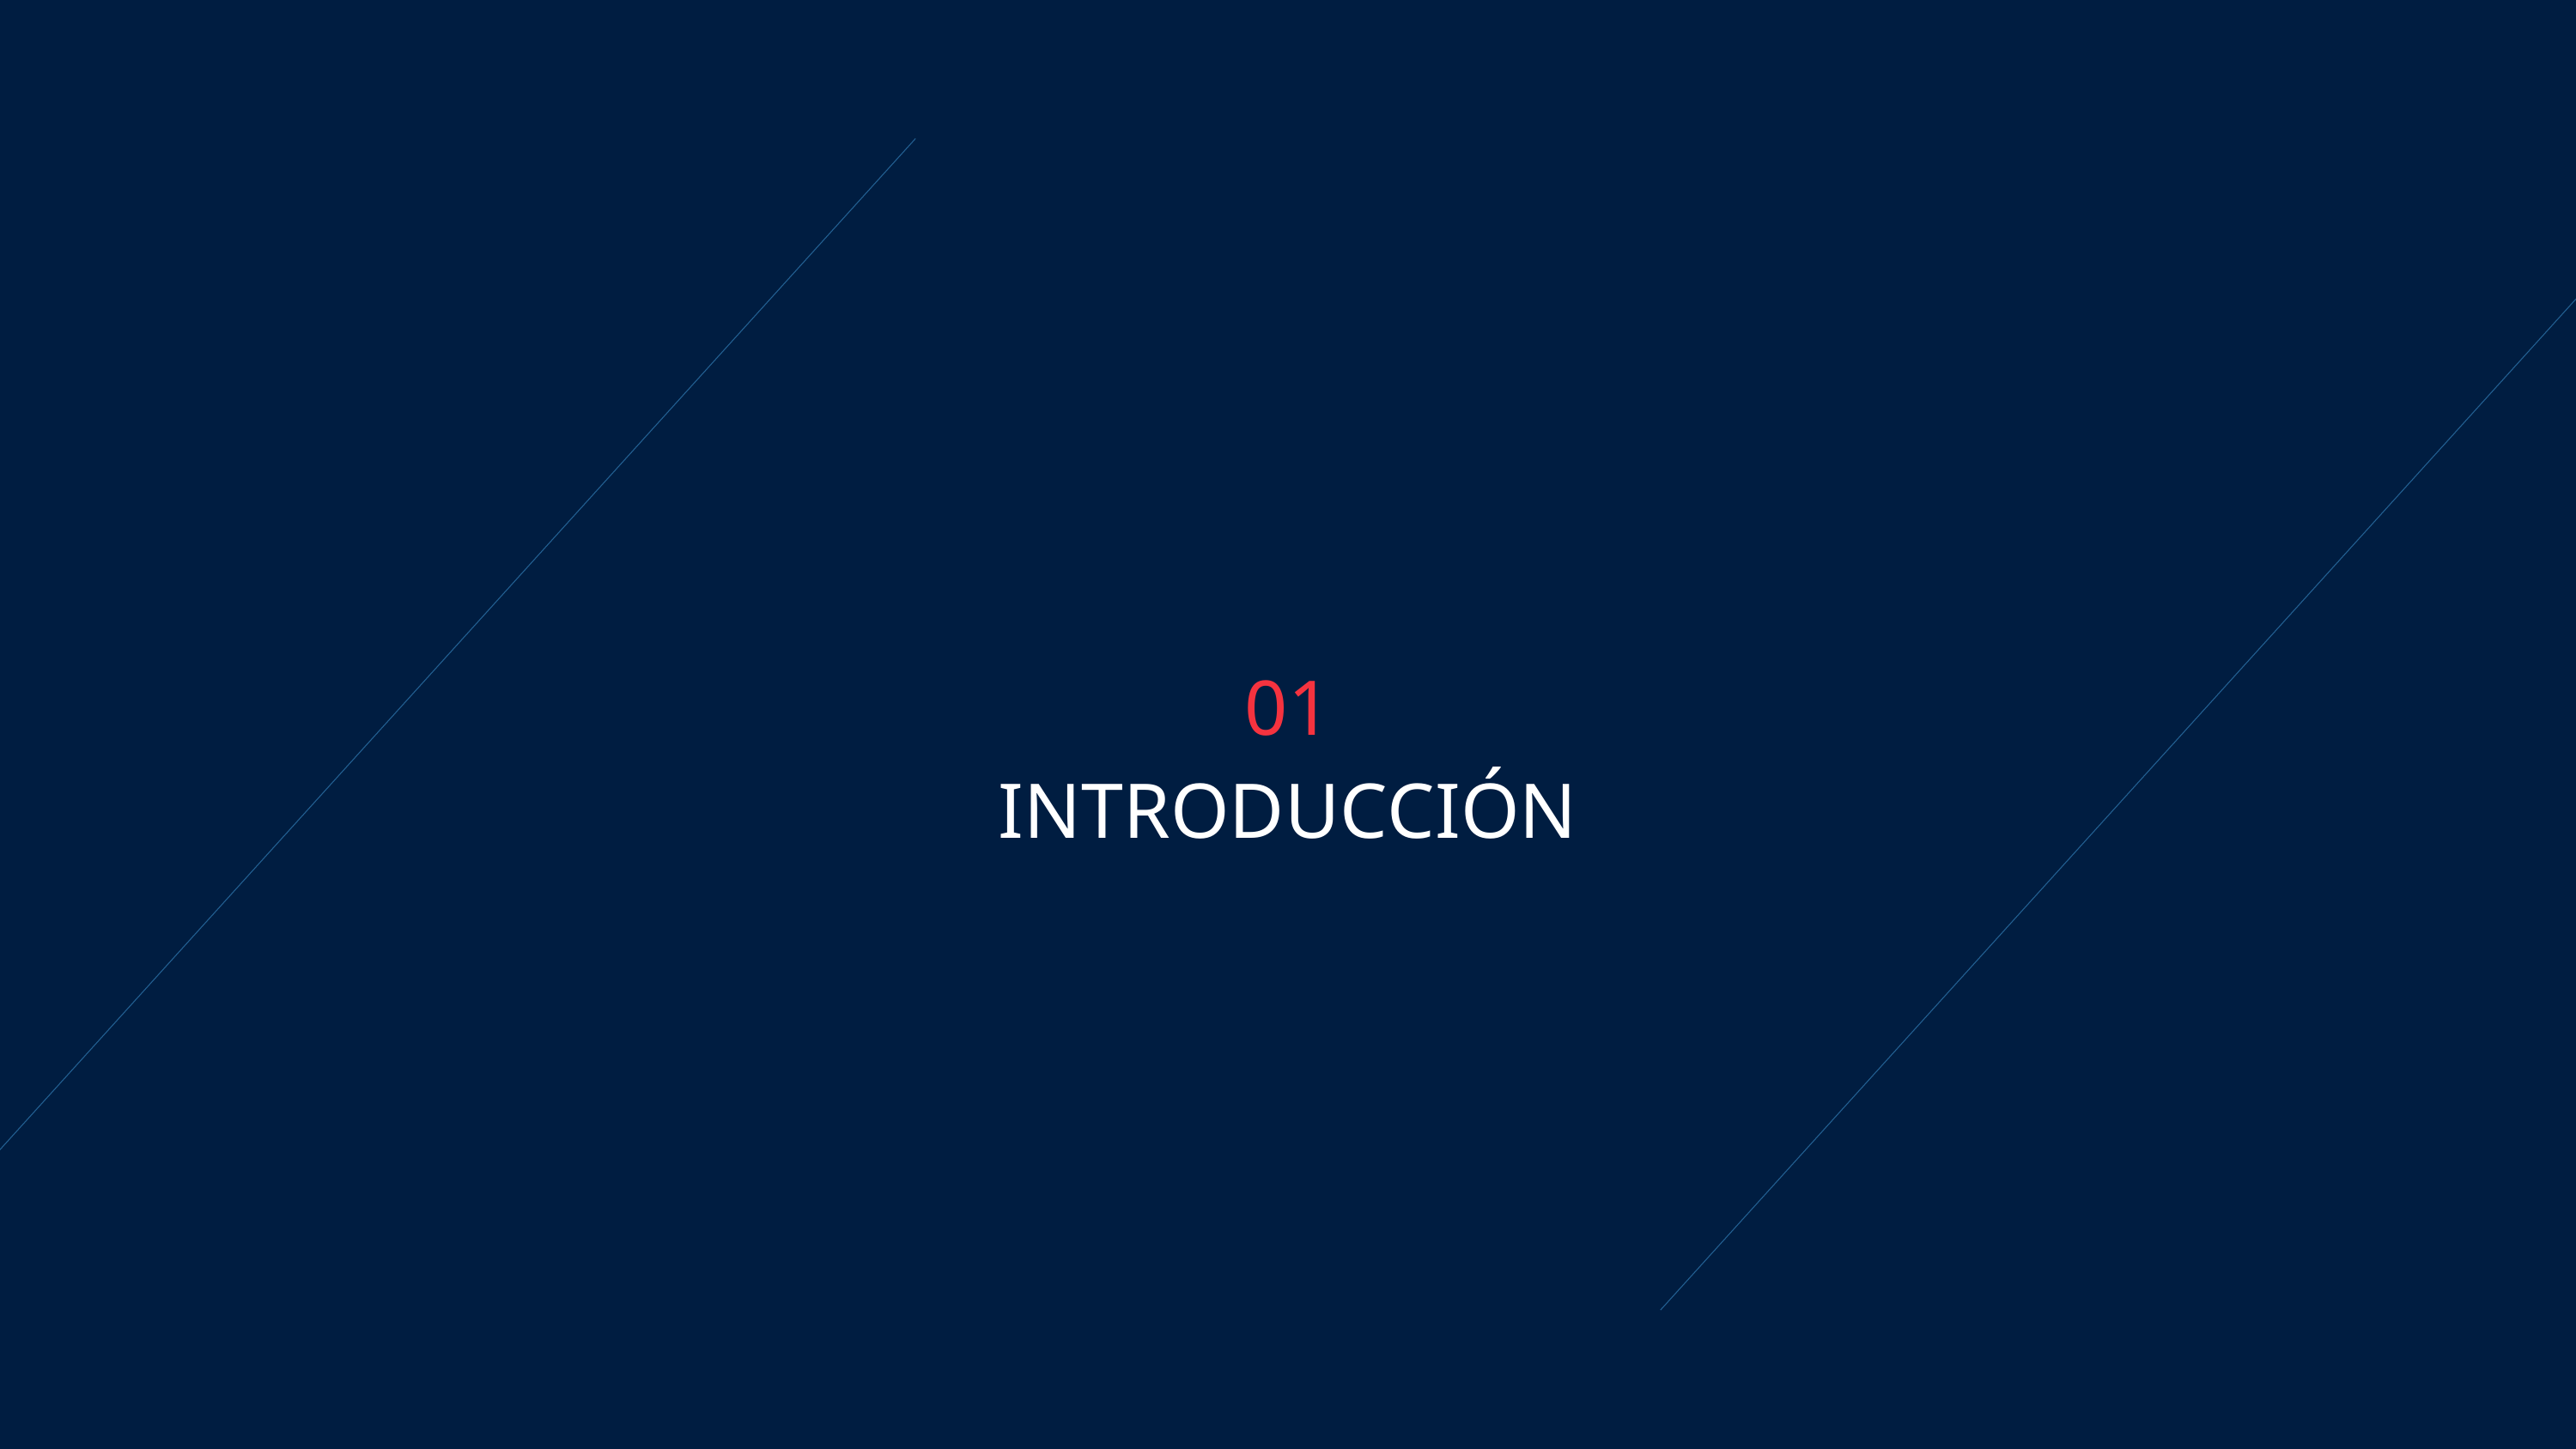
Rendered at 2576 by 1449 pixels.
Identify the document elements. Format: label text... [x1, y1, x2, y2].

list 01 INTRODUCCIÓN [240, 647, 2336, 869]
